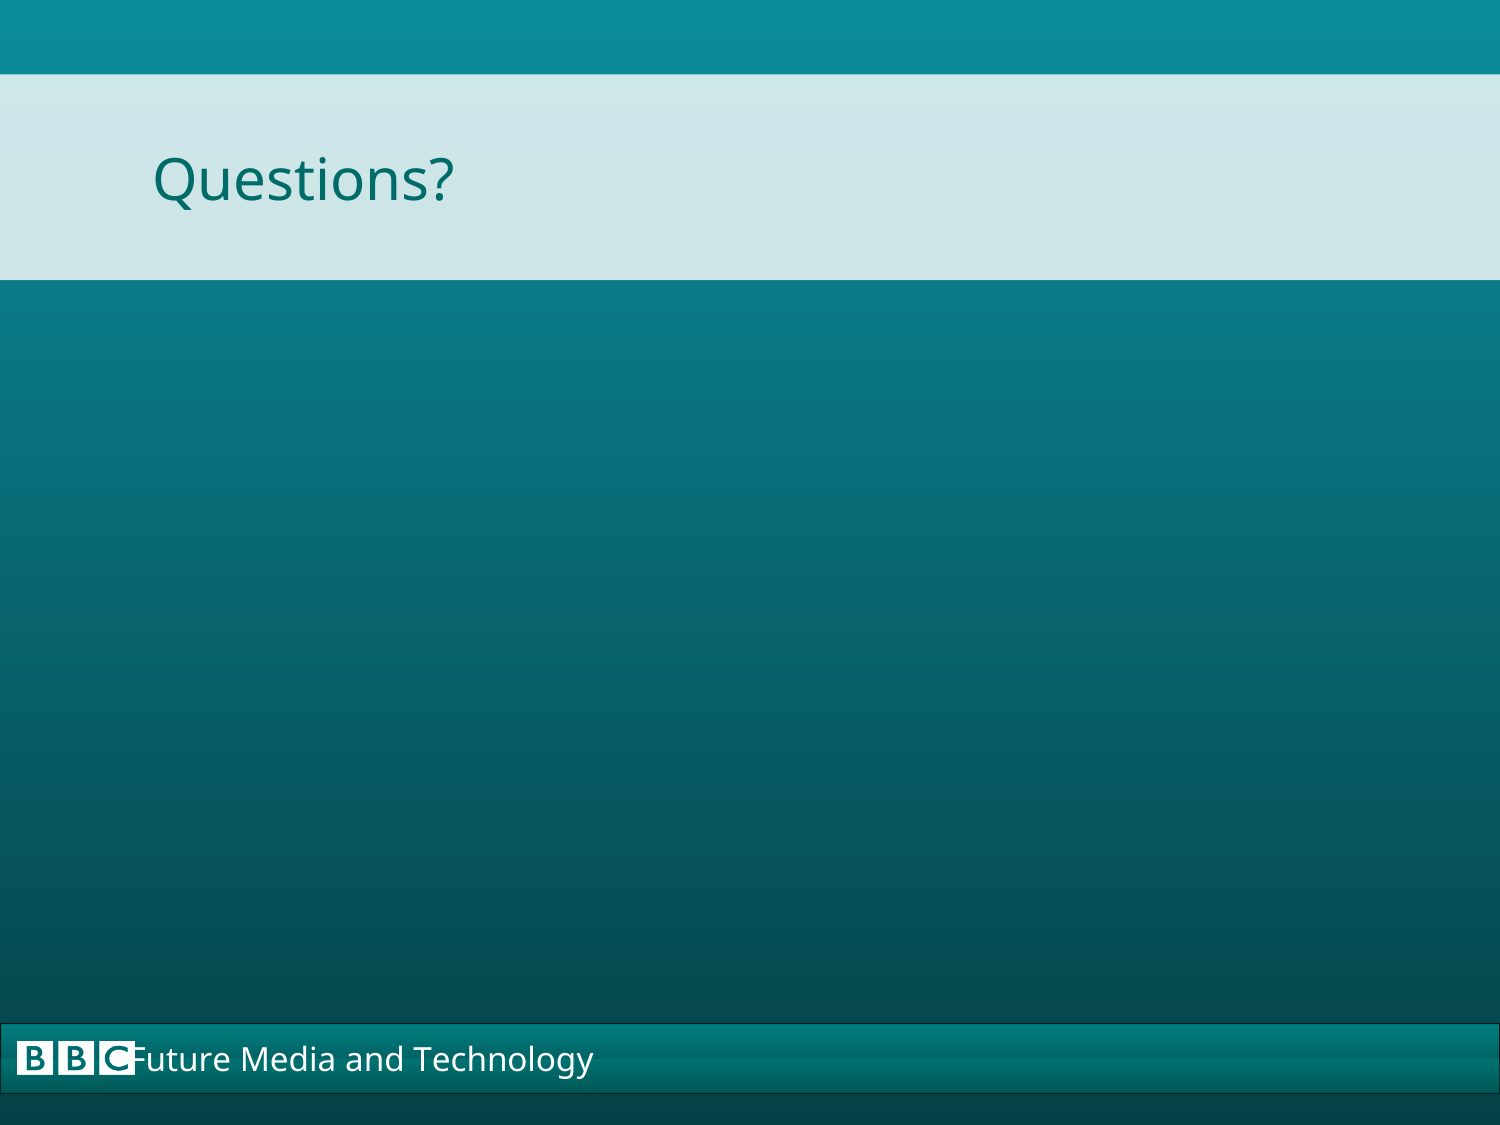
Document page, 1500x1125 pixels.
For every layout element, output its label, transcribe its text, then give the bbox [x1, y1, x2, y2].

title Questions? [137, 84, 1426, 272]
picture [17, 1041, 135, 1075]
